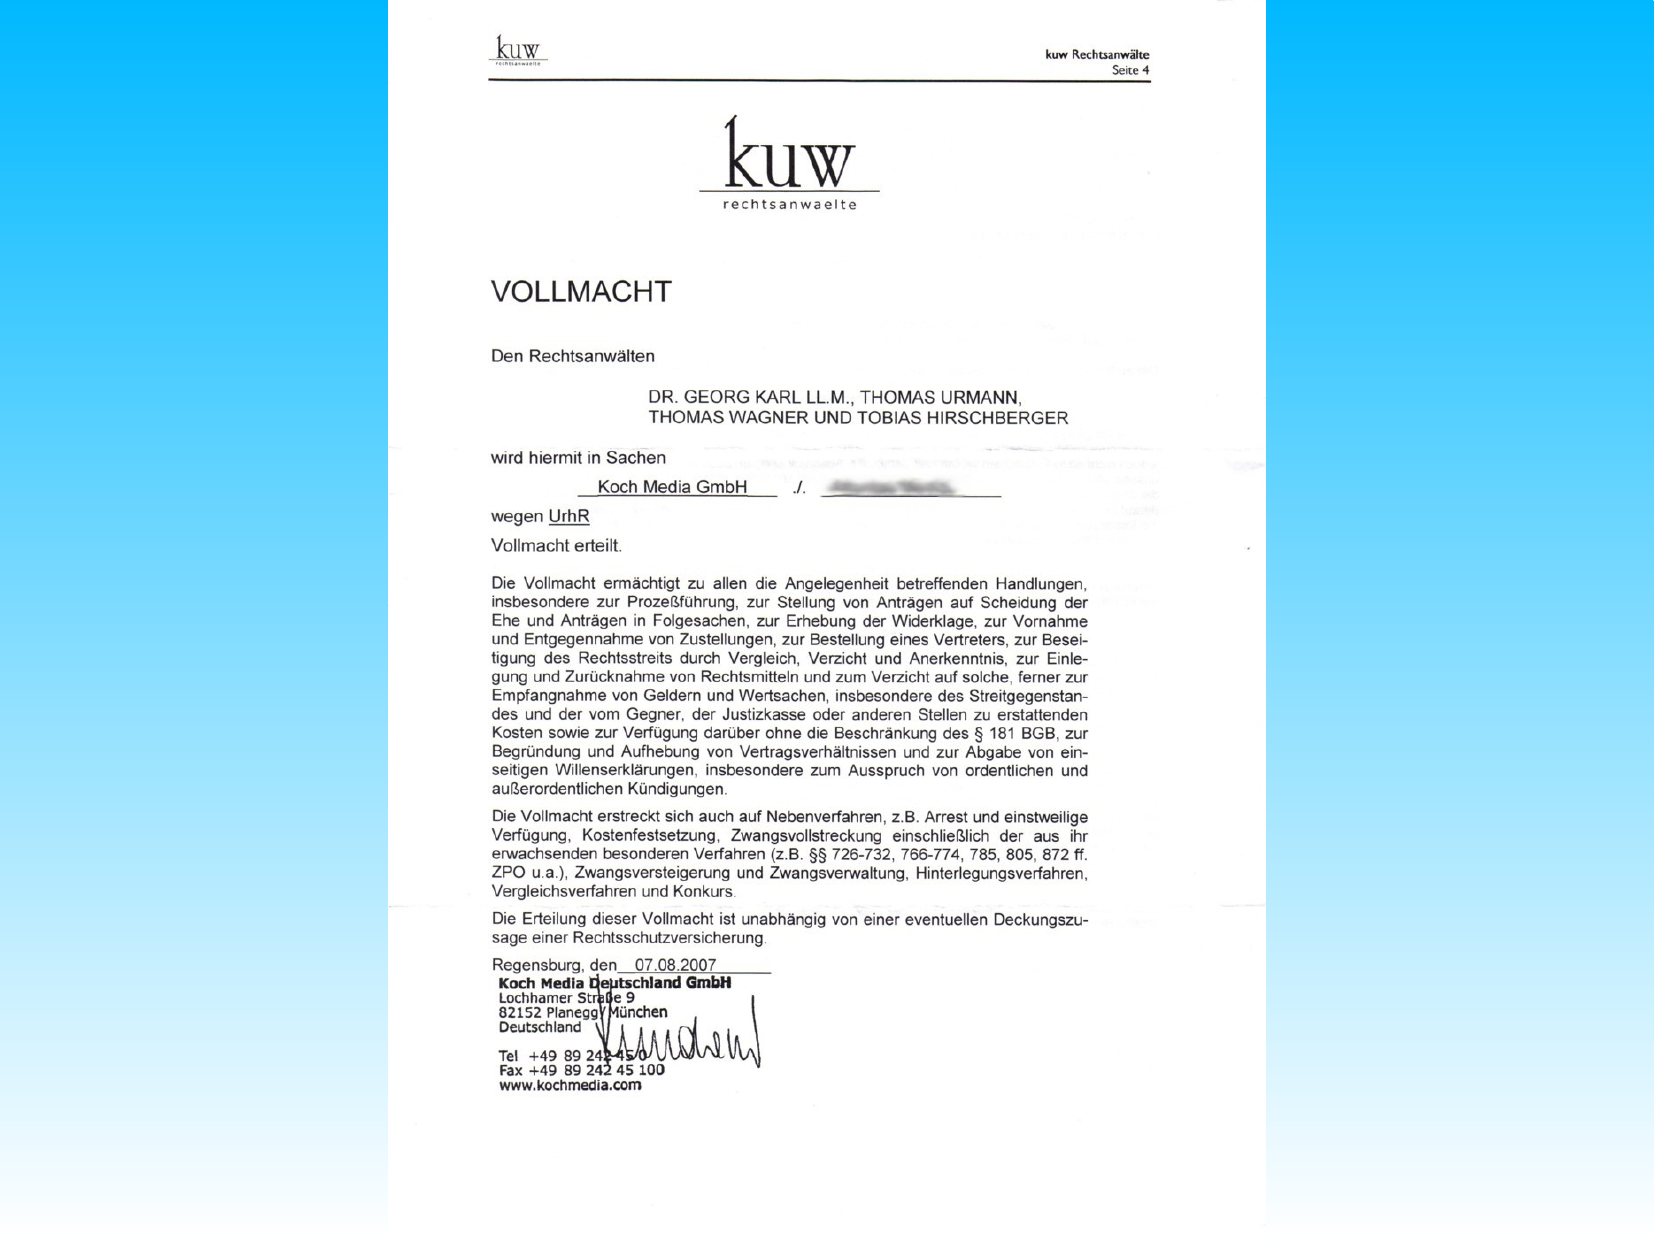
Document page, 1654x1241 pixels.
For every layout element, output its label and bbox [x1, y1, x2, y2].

picture [388, 0, 1266, 1241]
